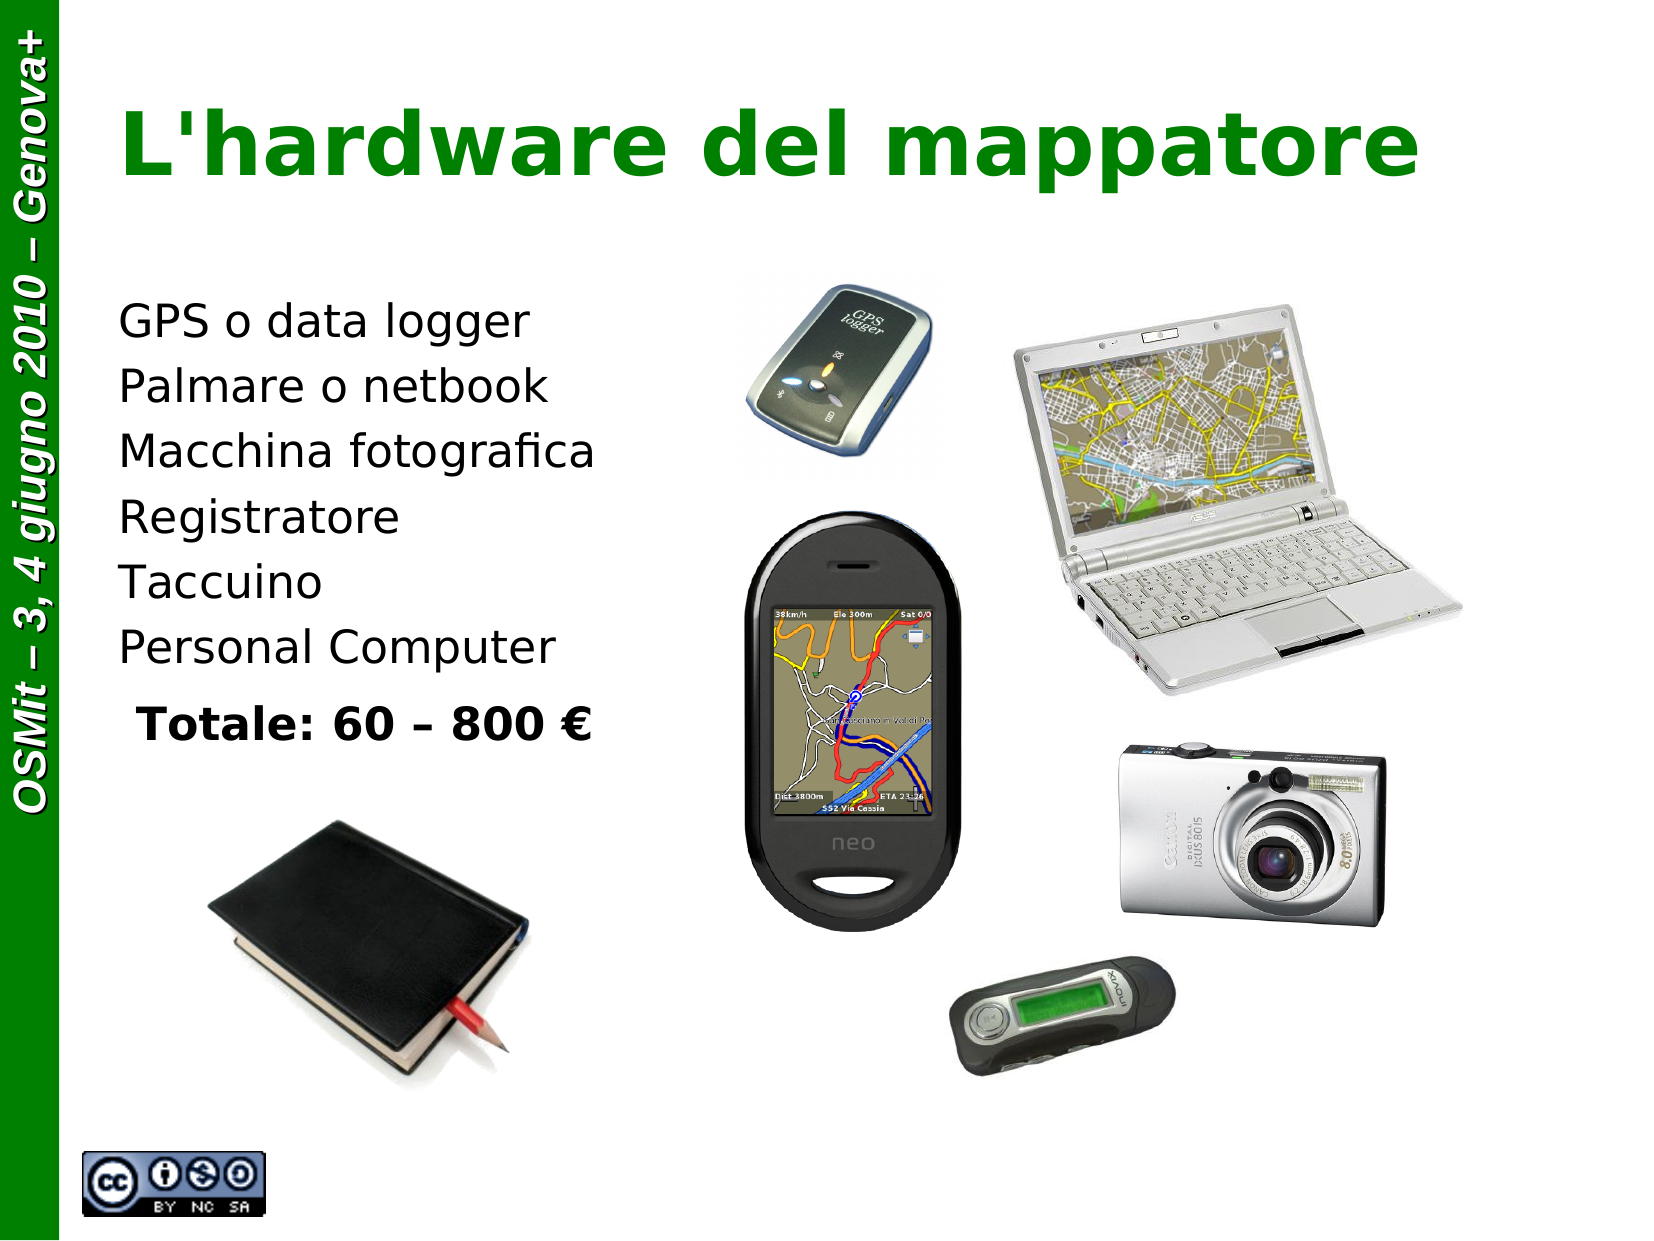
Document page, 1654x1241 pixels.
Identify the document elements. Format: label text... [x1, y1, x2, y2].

picture [206, 819, 532, 1093]
picture [82, 1151, 266, 1217]
title L'hardware del mappatore [118, 56, 1536, 235]
picture [1003, 295, 1477, 706]
picture [738, 501, 1388, 1123]
list GPS o data logger Palmare o netbook Macchina fotografica Registratore Taccuino Personal Computer Totale: 60 – 800 € [118, 295, 768, 798]
picture [732, 265, 945, 479]
